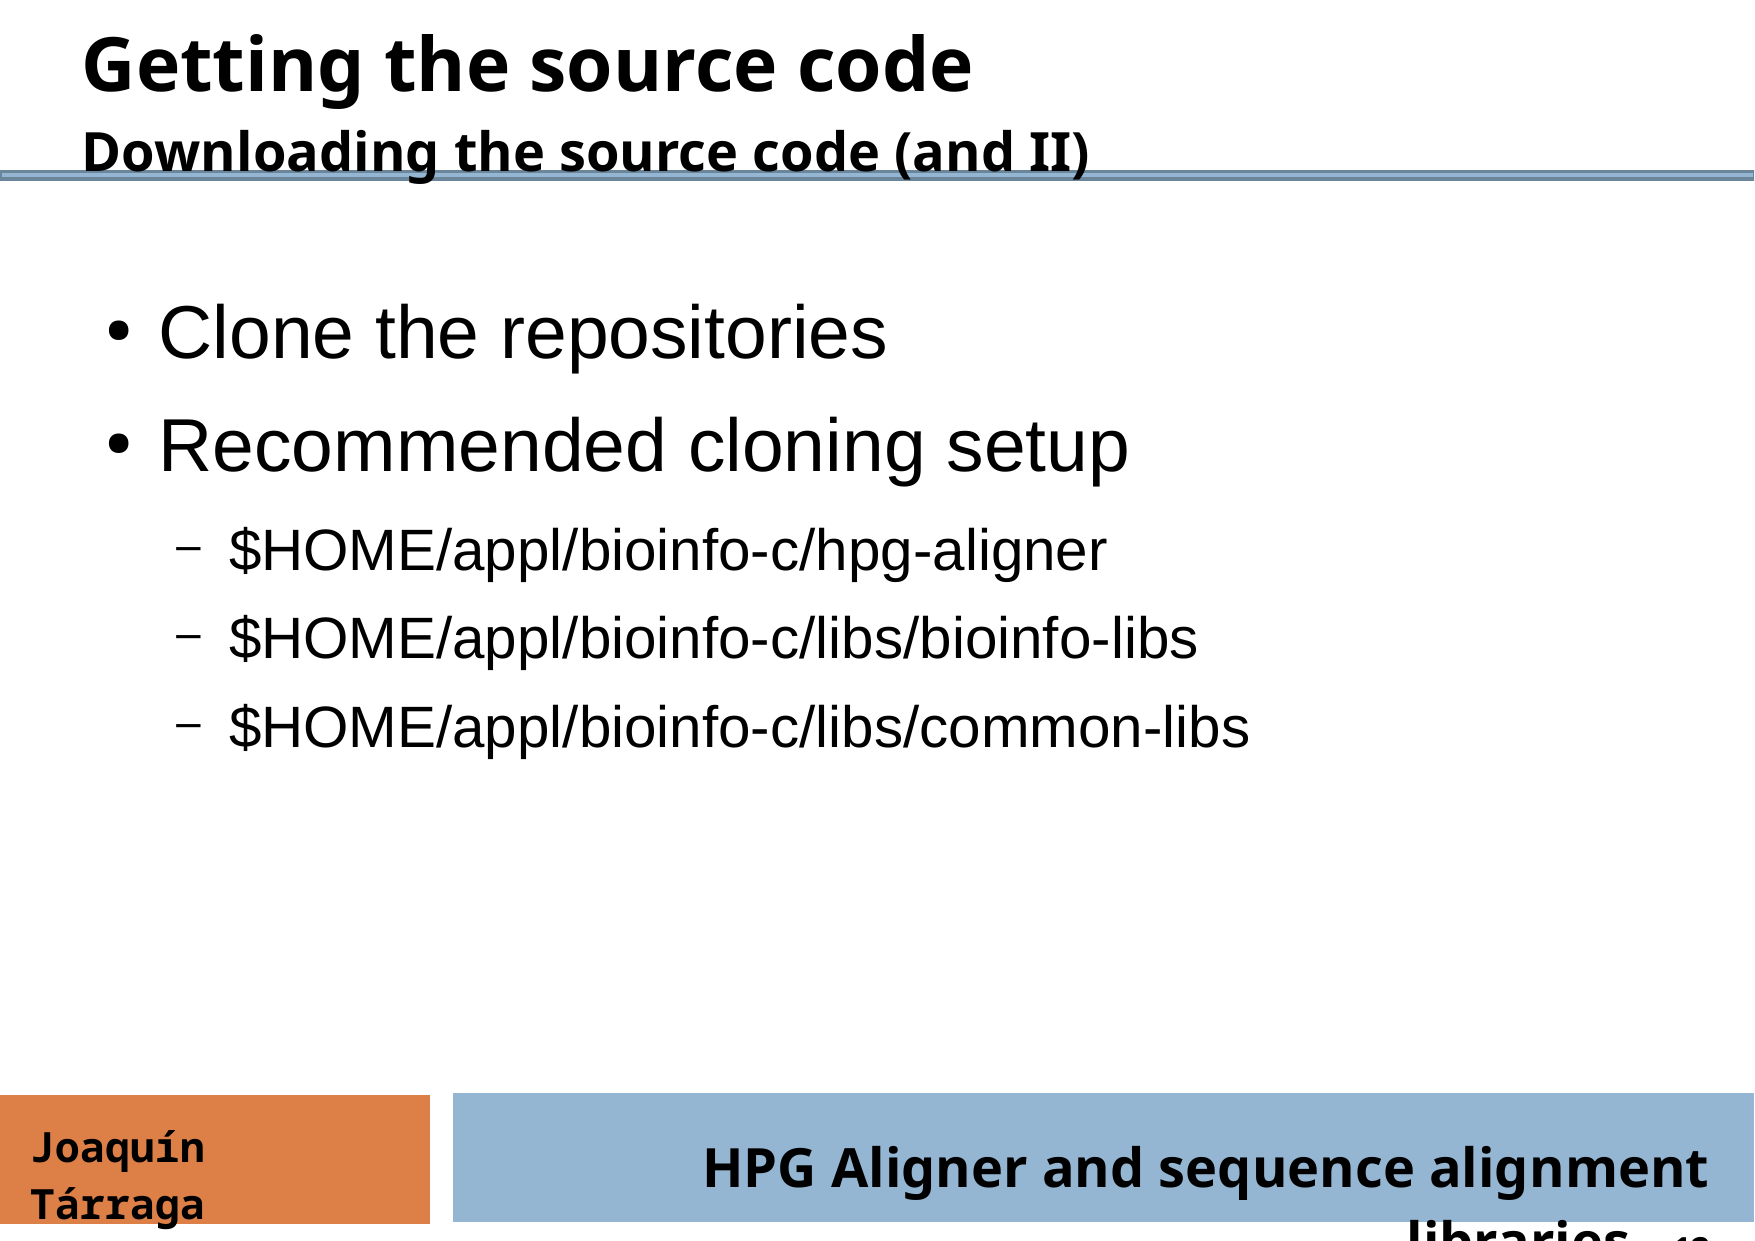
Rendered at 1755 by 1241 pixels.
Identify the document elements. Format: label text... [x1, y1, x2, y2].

text_box [1080, 171, 1754, 179]
text_box Getting the source code Downloading the source code (and II) [67, 3, 1688, 168]
text_box [906, 171, 1077, 179]
text_box [433, 171, 903, 179]
text_box HPG Aligner and sequence alignment libraries 12 [480, 1122, 1726, 1239]
text_box [0, 171, 427, 179]
list Clone the repositories Recommended cloning setup $HOME/appl/bioinfo-c/hpg-aligner $HOME/appl/bioinfo-c/libs/bioinfo-libs $HOME/appl/bioinfo-c/libs/common-libs [87, 290, 1632, 1010]
text_box Joaquín Tárraga jtarraga@cipf.es [15, 1110, 406, 1221]
